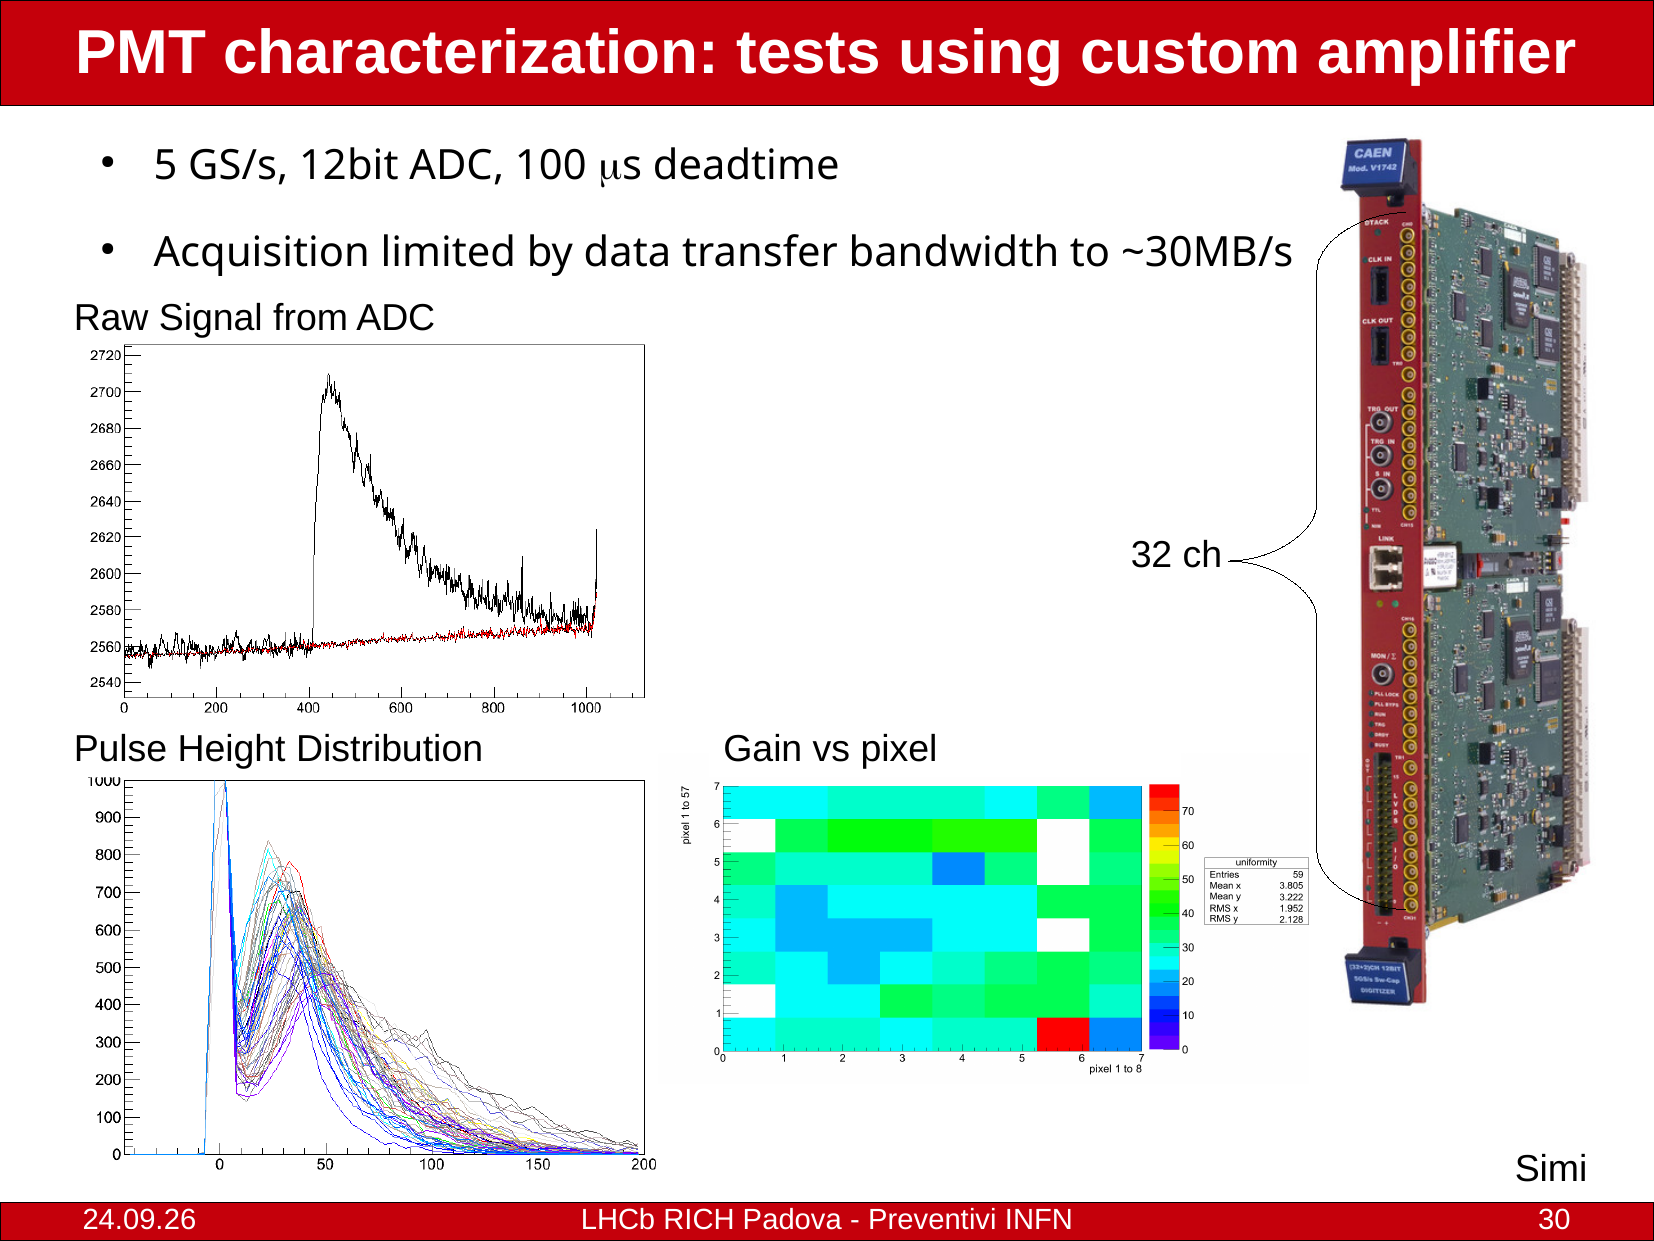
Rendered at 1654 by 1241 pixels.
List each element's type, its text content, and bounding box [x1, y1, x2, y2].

text_box 32 ch [1116, 525, 1238, 583]
picture [59, 330, 1309, 1201]
picture [1322, 129, 1607, 1016]
list 5 GS/s, 12bit ADC, 100 ms deadtime Acquisition limited by data transfer bandwidth to ~30MB/s [82, 135, 1322, 855]
title PMT characterization: tests using custom amplifier [0, 0, 1654, 106]
text_box Simi [1500, 1139, 1630, 1197]
text_box Pulse Height Distribution [59, 720, 532, 778]
text_box Gain vs pixel [708, 720, 1182, 778]
text_box Raw Signal from ADC [59, 289, 485, 347]
